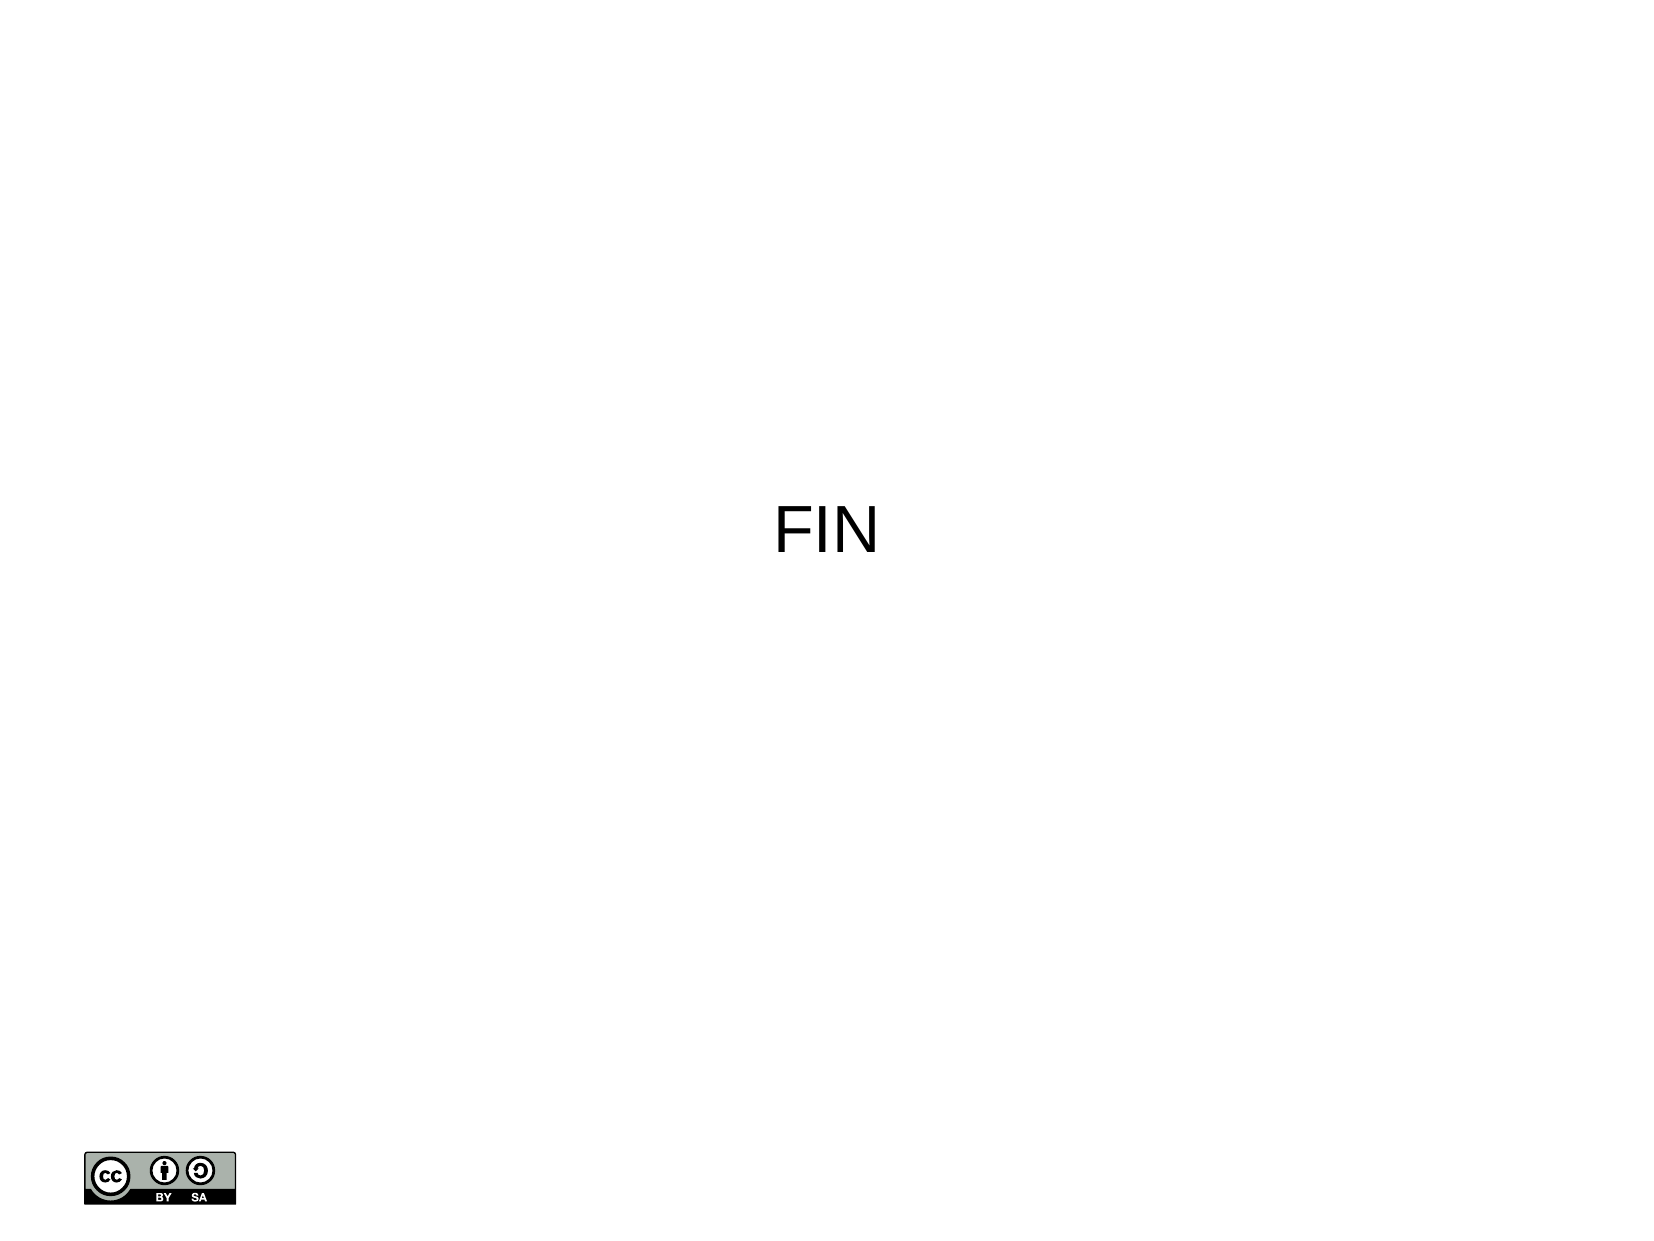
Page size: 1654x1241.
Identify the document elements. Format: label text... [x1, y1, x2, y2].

subtitle FIN [82, 49, 1571, 1010]
